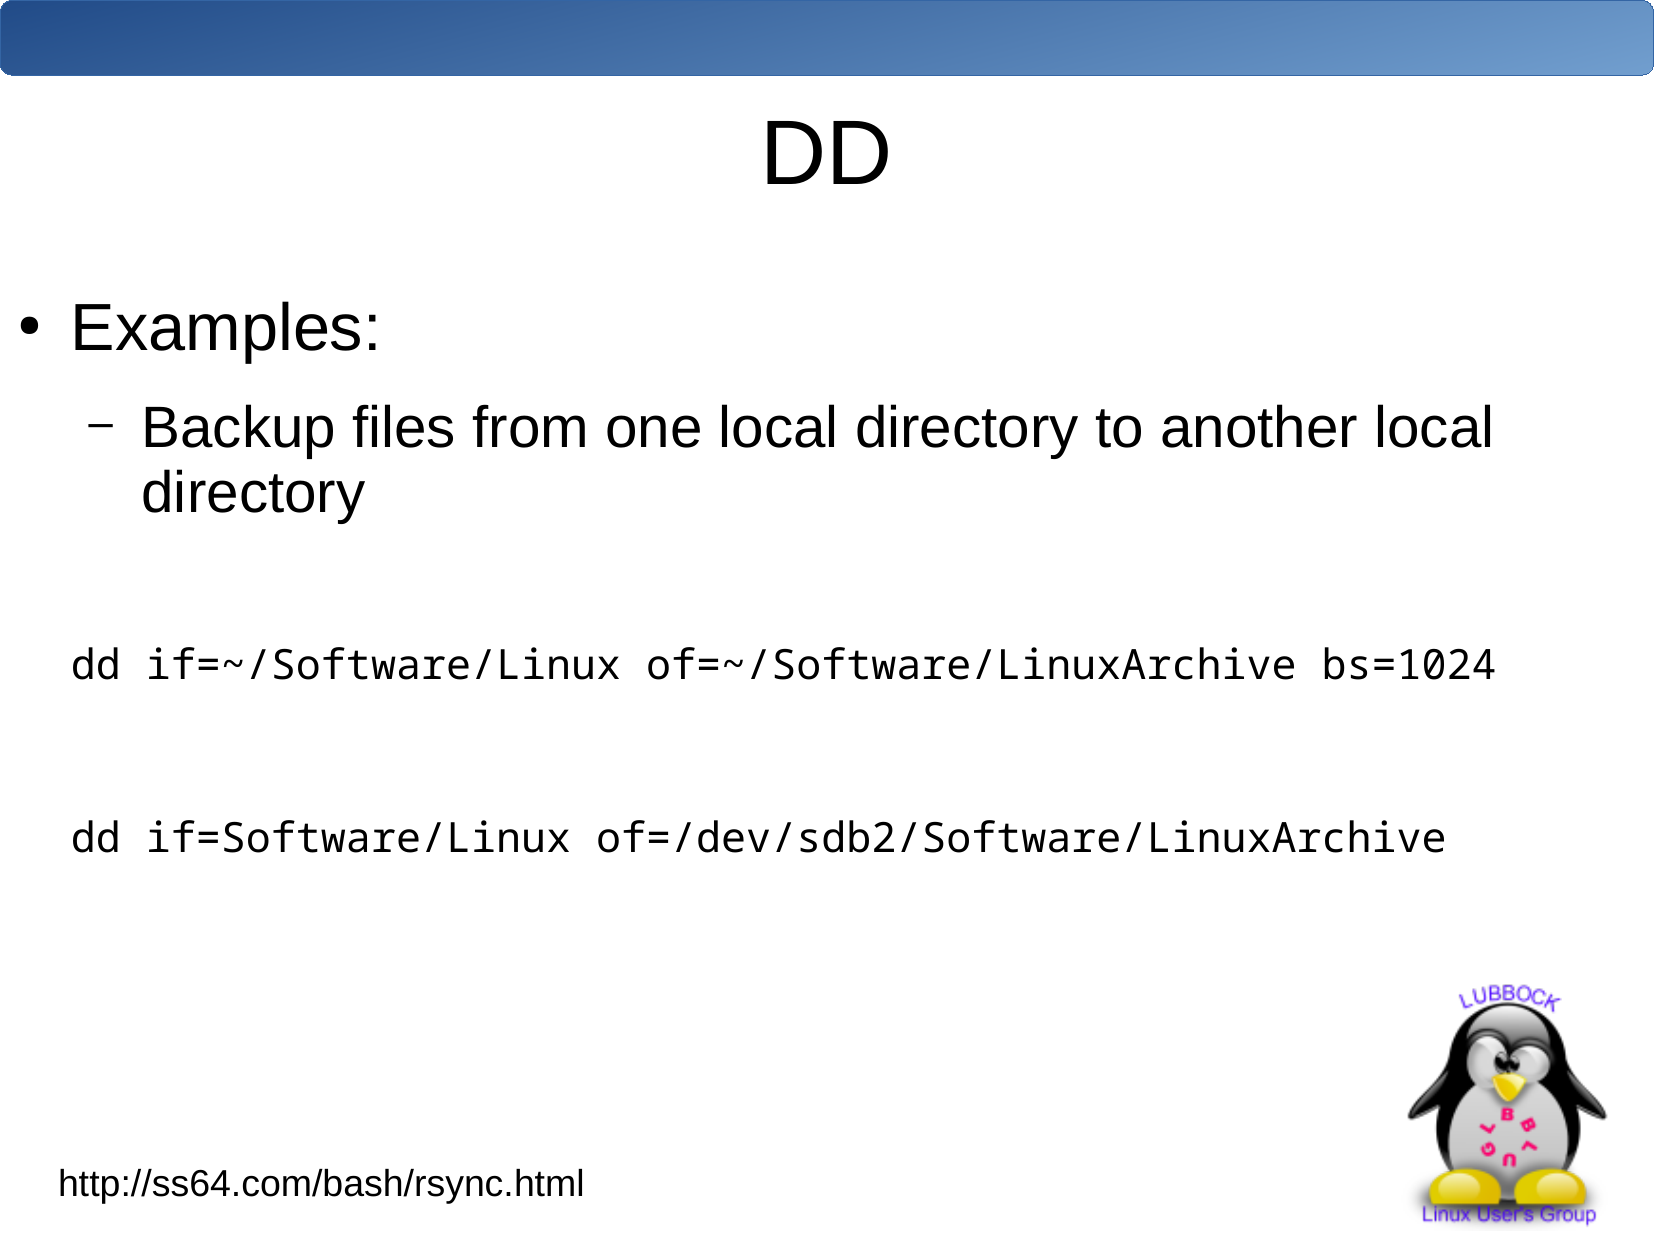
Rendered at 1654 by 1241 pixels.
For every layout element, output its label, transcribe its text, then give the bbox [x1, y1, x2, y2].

text_box http://ss64.com/bash/rsync.html [43, 1155, 601, 1212]
text_box [807, 633, 850, 705]
list Examples: Backup files from one local directory to another local directory dd if=~/Software/Linux of=~/Software/LinuxArchive bs=1024 dd if=Software/Linux of=/dev/sdb2/Software/LinuxArchive [0, 290, 1654, 1010]
title DD [82, 76, 1571, 257]
text_box [0, 0, 1654, 76]
picture [1380, 974, 1636, 1231]
